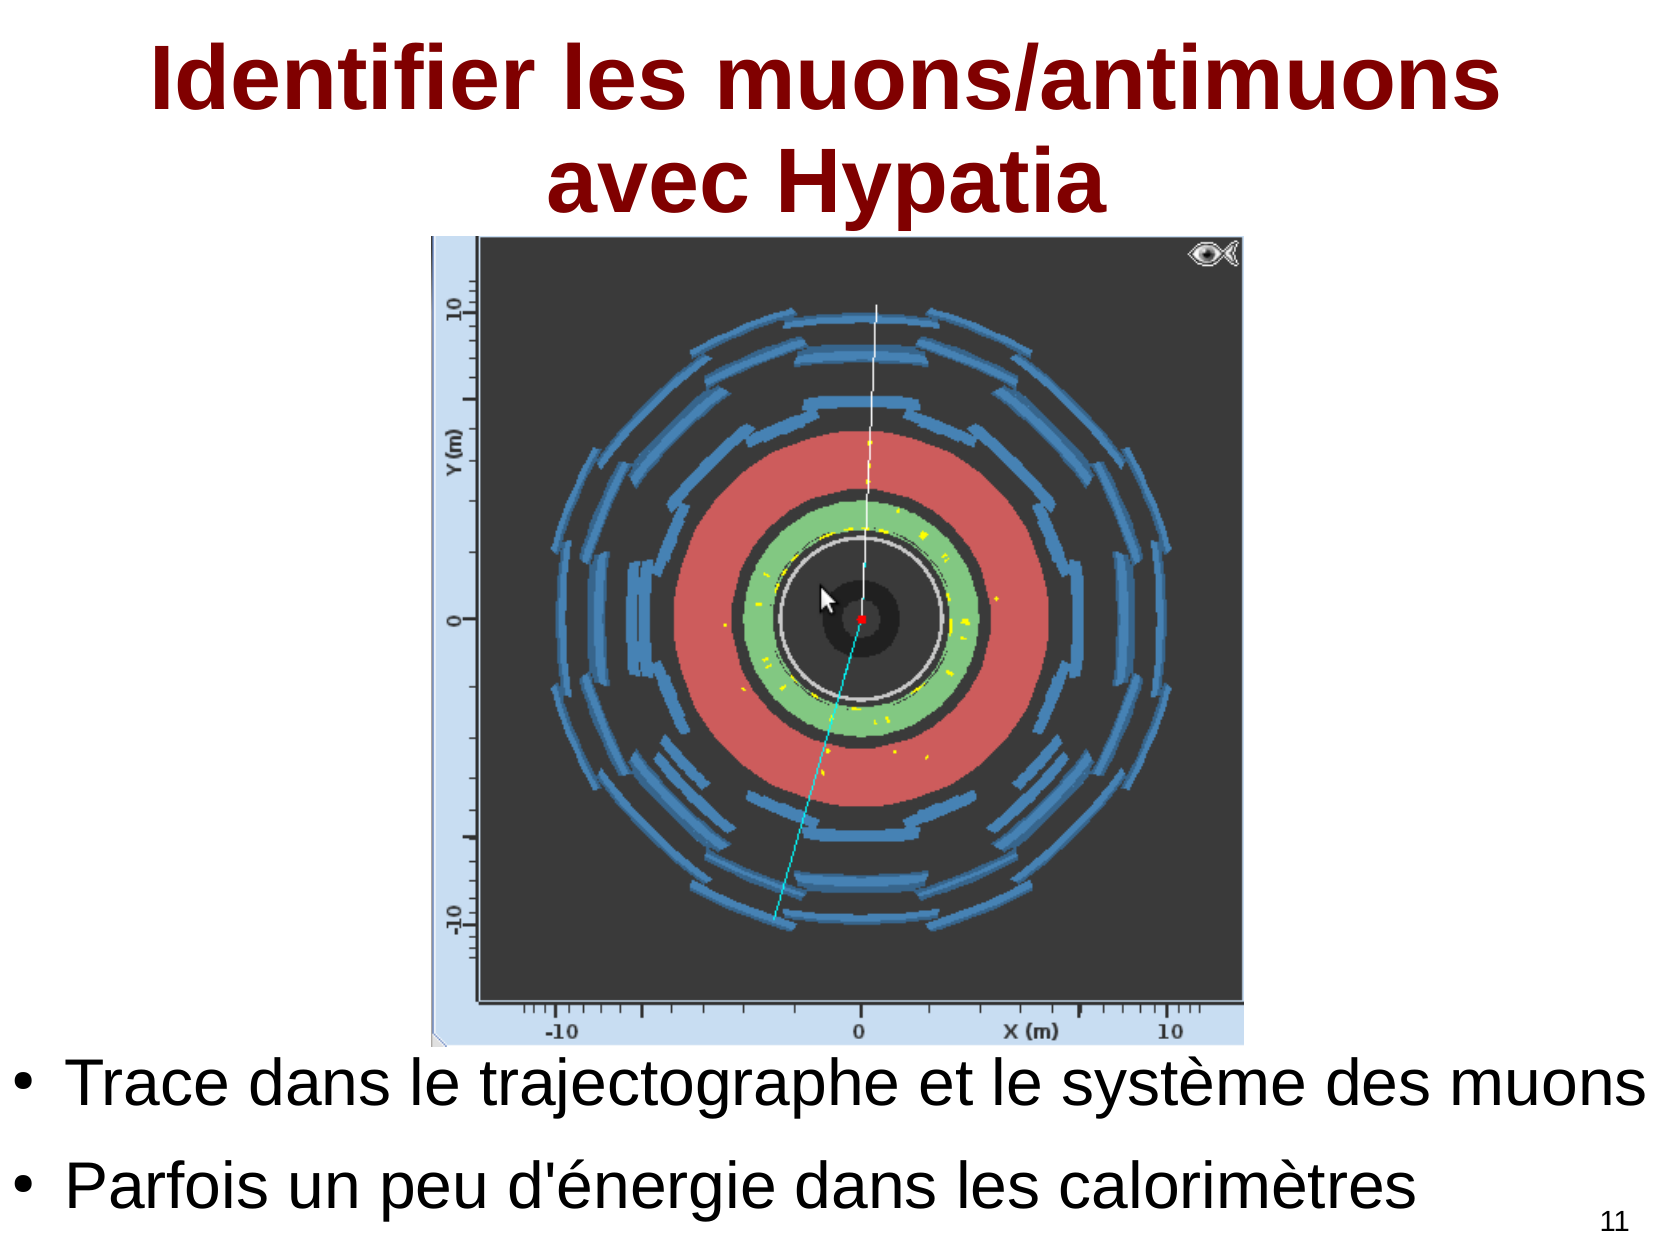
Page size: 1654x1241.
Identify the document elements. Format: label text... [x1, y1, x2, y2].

picture [431, 236, 1244, 1047]
list Trace dans le trajectographe et le système des muons Parfois un peu d'énergie dans les calorimètres [0, 1046, 1654, 1241]
title Identifier les muons/antimuons avec Hypatia [82, 25, 1571, 233]
